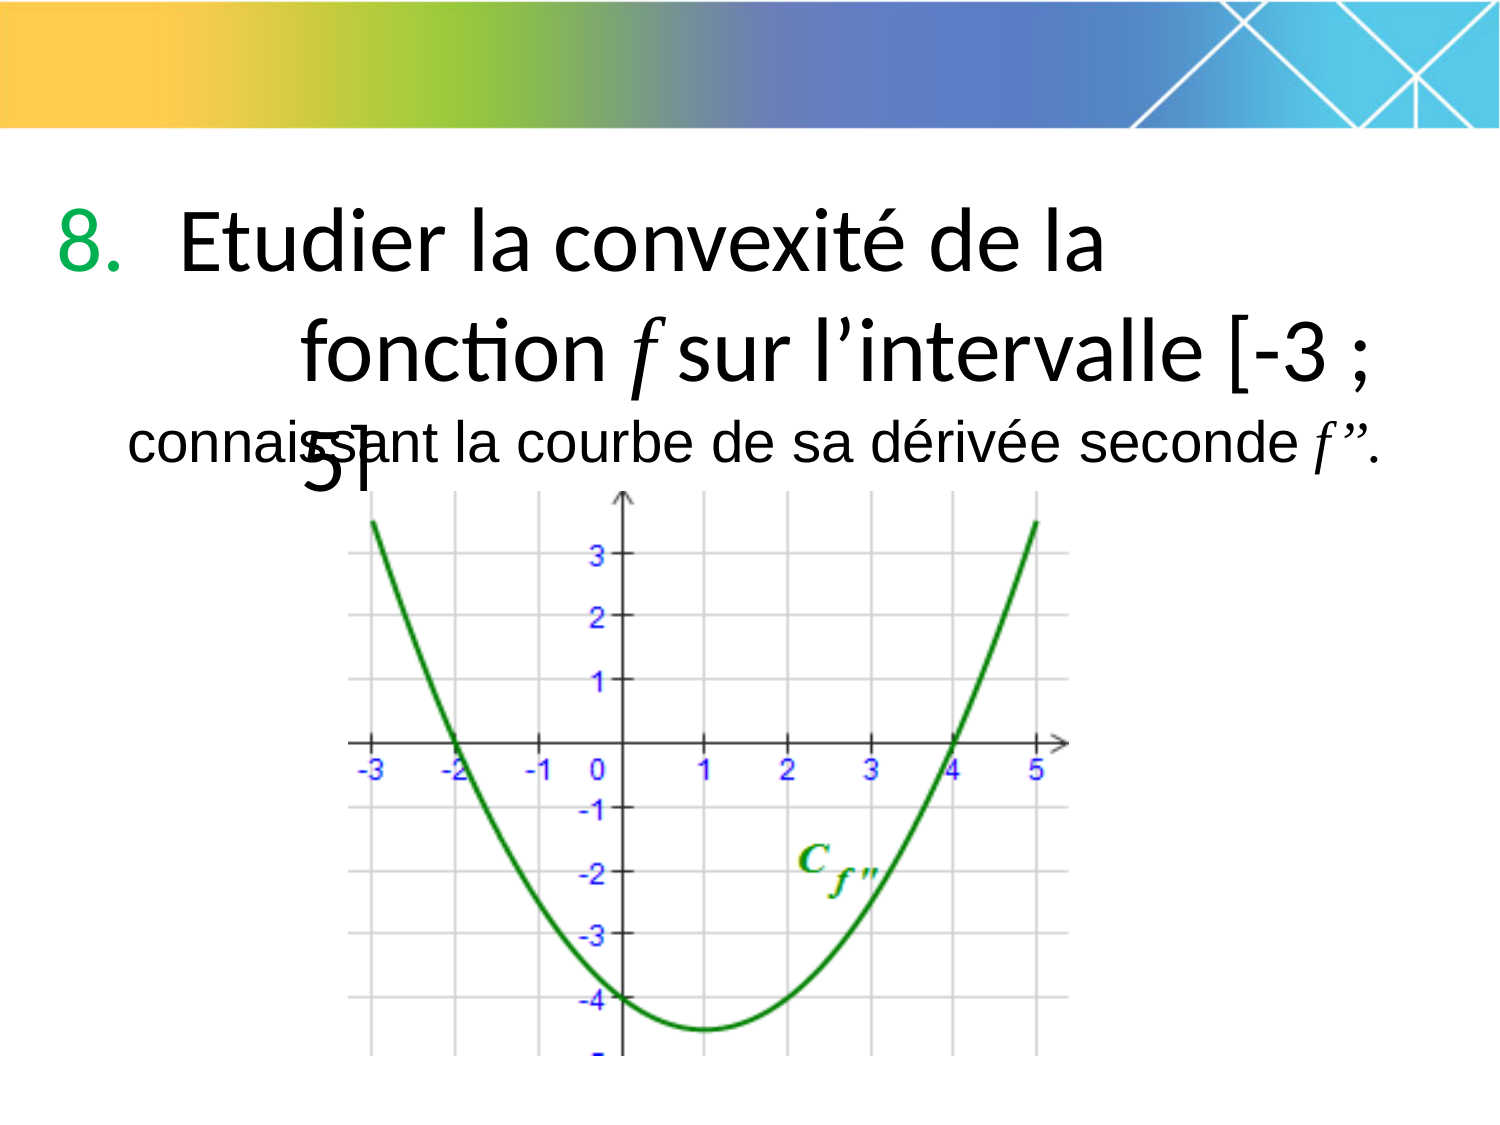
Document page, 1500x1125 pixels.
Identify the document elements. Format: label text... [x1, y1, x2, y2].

text_box connaissant la courbe de sa dérivée seconde f’’. [112, 397, 1424, 483]
text_box Etudier la convexité de la fonction f sur l’intervalle [-3 ; 5] [41, 173, 1447, 518]
picture [348, 491, 1069, 1056]
